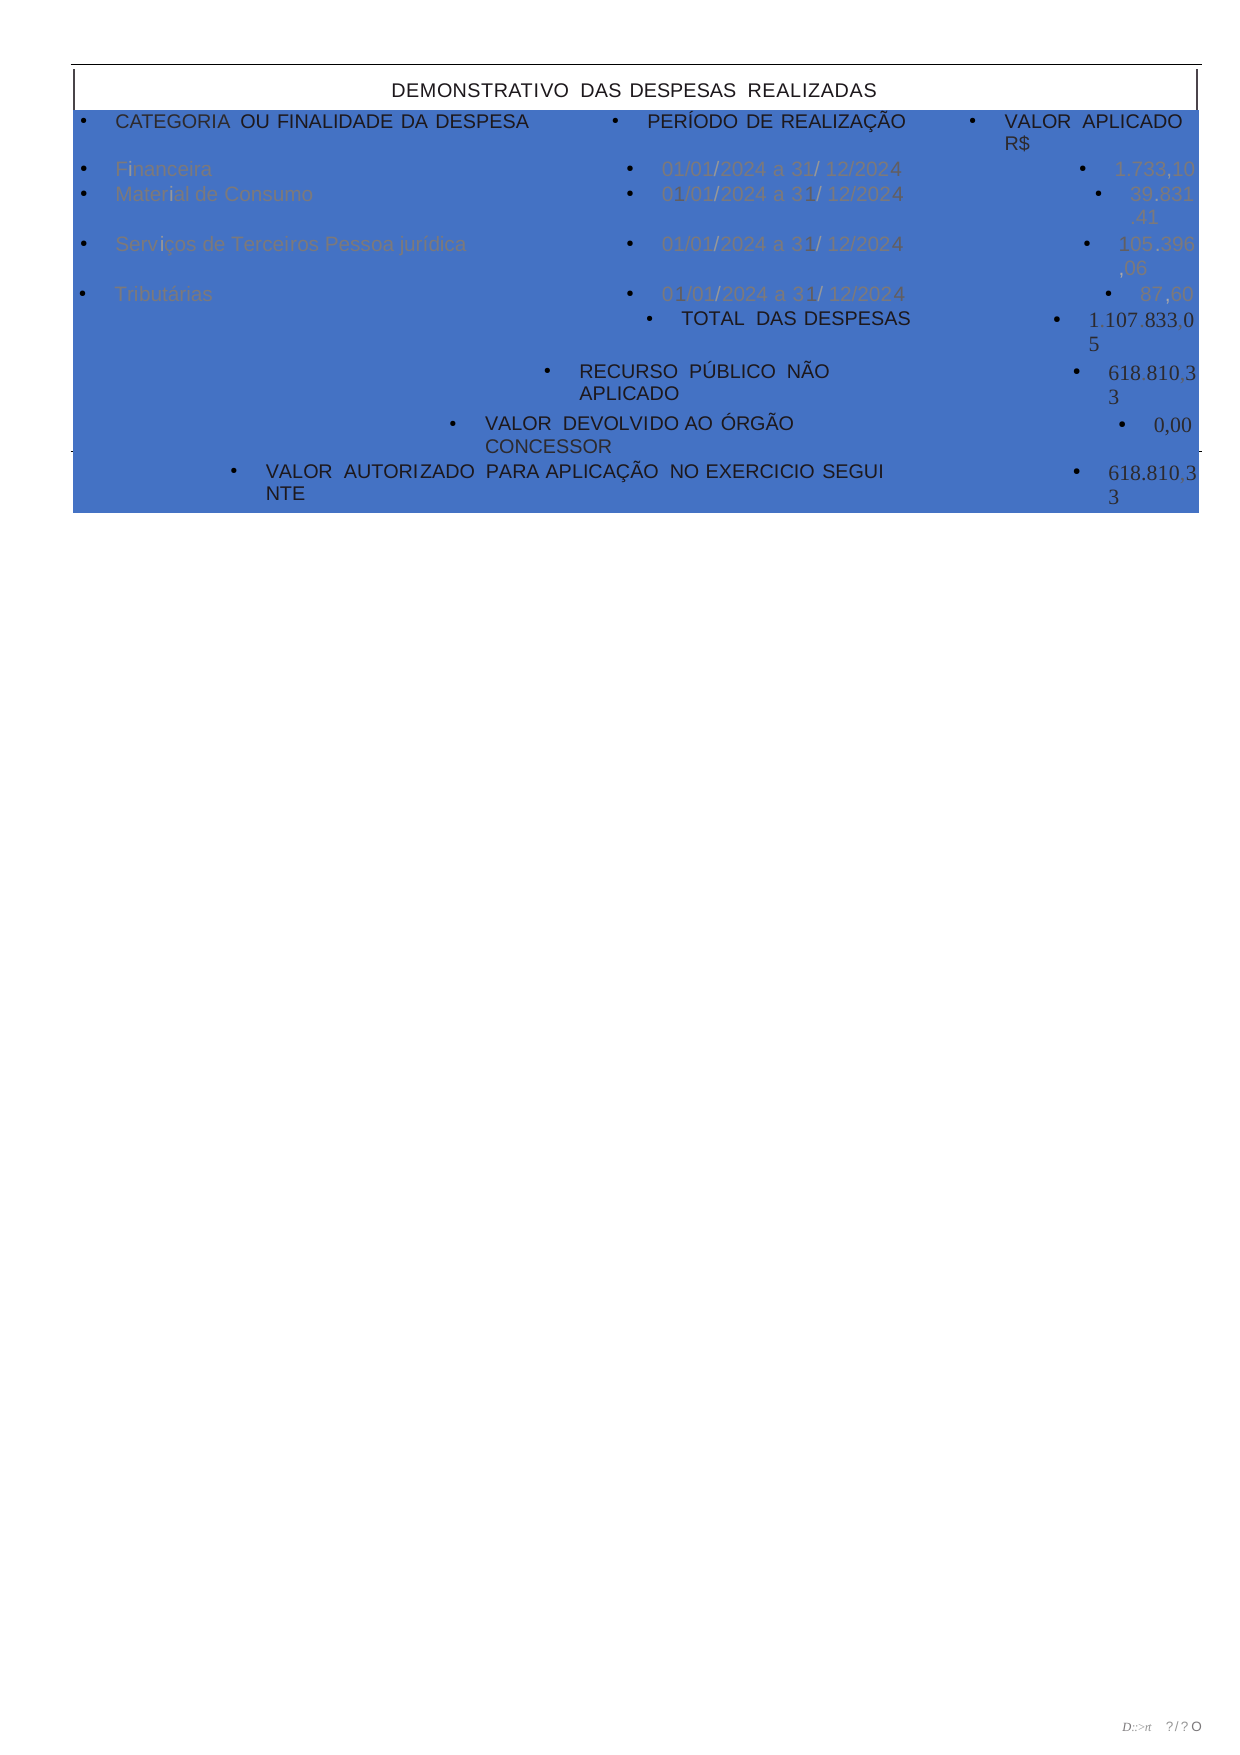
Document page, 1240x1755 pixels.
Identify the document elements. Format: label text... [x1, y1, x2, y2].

table_header PERÍODO DE REALIZAÇÃO [579, 110, 916, 158]
text_box D::>rt ?/?O [1120, 1718, 1203, 1736]
table_cell 01/01/2024 a 31/ 12/2024 [579, 183, 916, 233]
table_cell 39.831.41 [916, 183, 1199, 233]
table_cell Tributárias [73, 283, 579, 308]
table_cell Material de Consumo [73, 183, 579, 233]
table_cell 01/01/2024 a 31/ 12/2024 [579, 233, 916, 283]
table_cell 618.810,33 [916, 360, 1199, 413]
table_cell VALOR DEVOLVIDO AO ÓRGÃO CONCESSOR [73, 413, 916, 460]
table_cell 618.810,33 [916, 460, 1199, 513]
table_header CATEGORIA OU FINALIDADE DA DESPESA [73, 110, 579, 158]
table_cell Financeira [73, 158, 579, 183]
table_header VALOR APLICADO R$ [916, 110, 1199, 158]
table_cell VALOR AUTORIZADO PARA APLICAÇÃO NO EXERCICIO SEGUI NTE [73, 460, 916, 513]
text_box DEMONSTRATIVO DAS DESPESAS REALIZADAS [389, 77, 883, 102]
table_cell RECURSO PÚBLICO NÃO APLICADO [73, 360, 916, 413]
table_cell 87,60 [916, 283, 1199, 308]
table_cell TOTAL DAS DESPESAS [73, 308, 916, 360]
table_cell 0,00 [916, 413, 1199, 460]
table_cell 105.396,06 [916, 233, 1199, 283]
table_cell 1.733,10 [916, 158, 1199, 183]
table_cell Serviços de Terceiros Pessoa jurídica [73, 233, 579, 283]
table_cell 01/01/2024 a 31/ 12/2024 [579, 158, 916, 183]
table_cell 01/01/2024 a 31/ 12/2024 [579, 283, 916, 308]
table_cell 1.107.833,05 [916, 308, 1199, 360]
